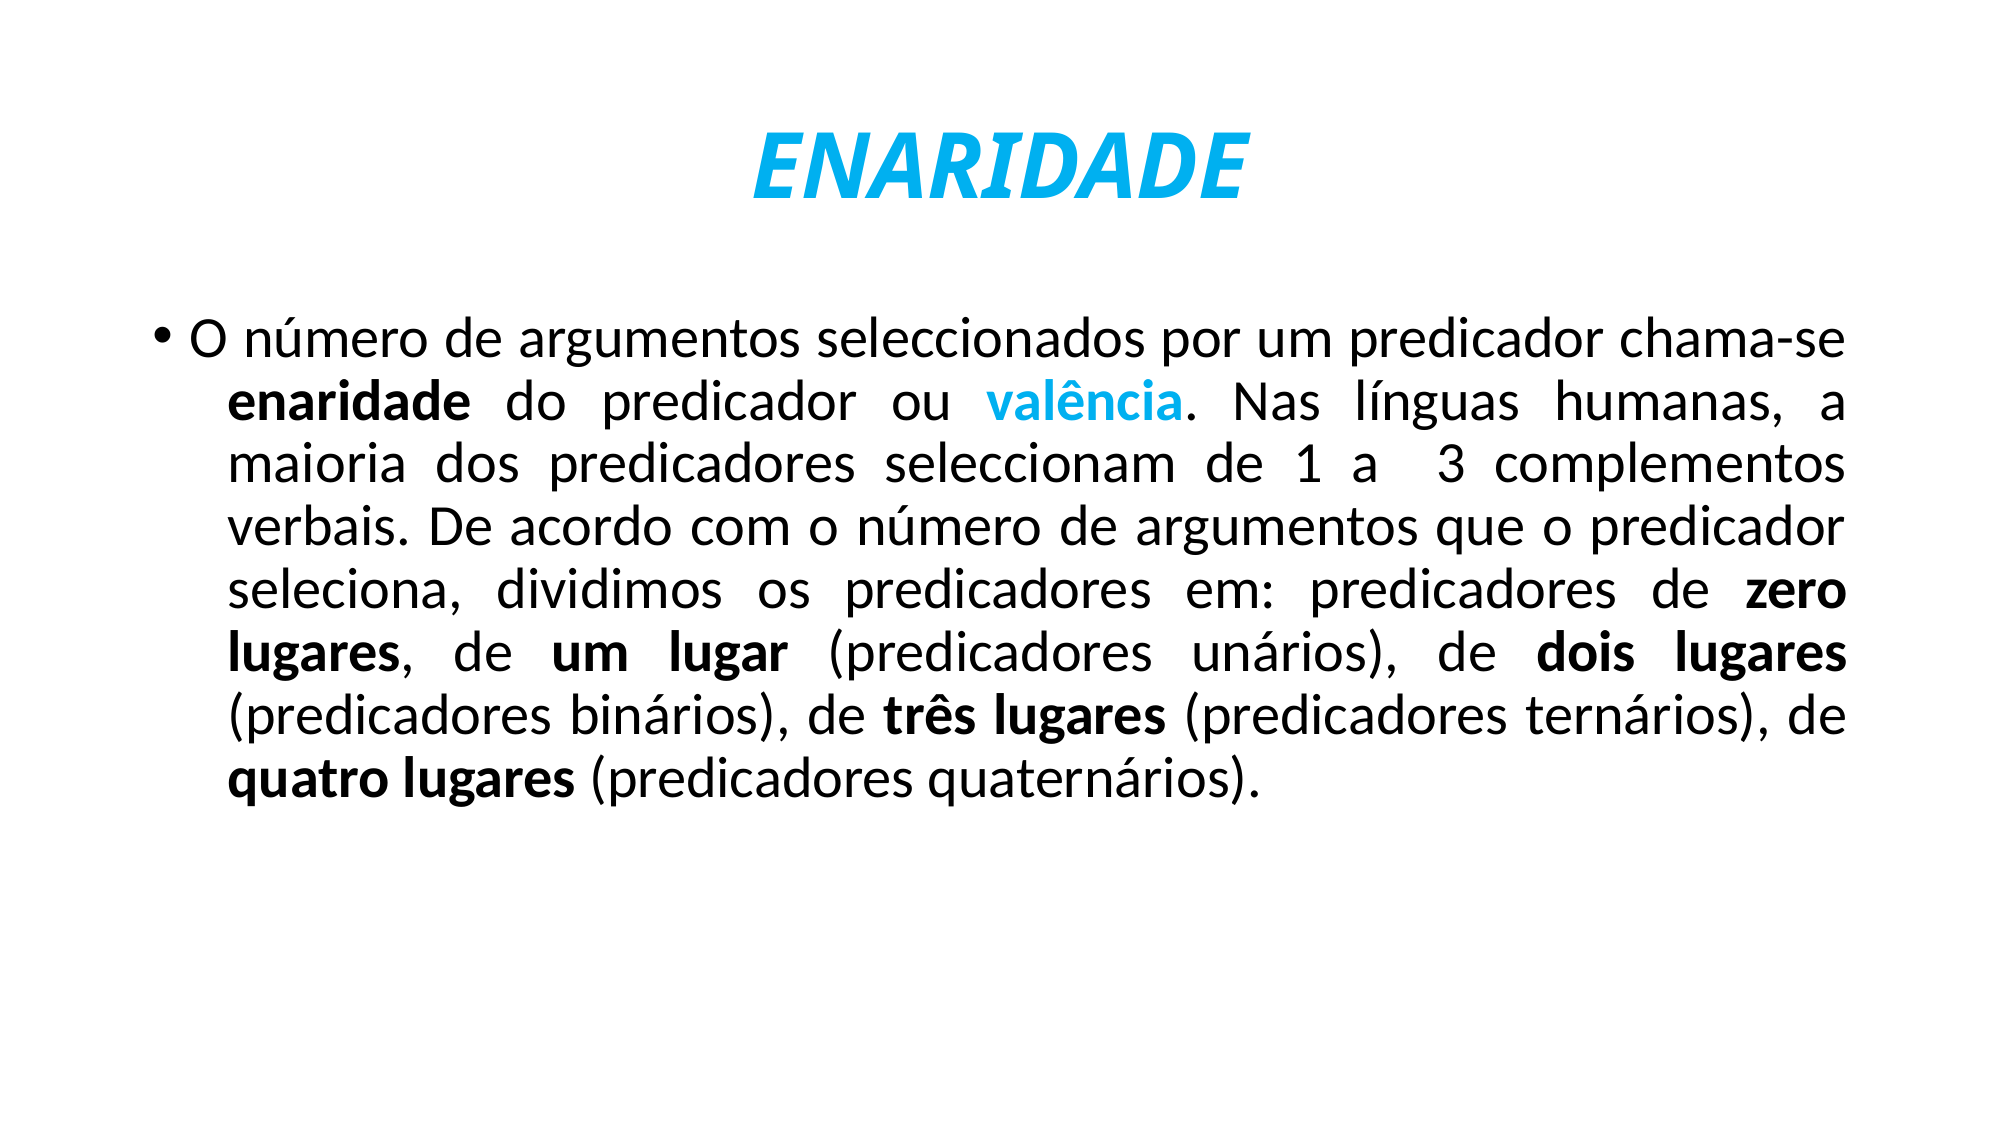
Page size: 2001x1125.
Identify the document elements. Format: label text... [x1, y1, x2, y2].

title ENARIDADE [137, 59, 1863, 278]
list O número de argumentos seleccionados por um predicador chama-se enaridade do predicador ou valência. Nas línguas humanas, a maioria dos predicadores seleccionam de 1 a 3 complementos verbais. De acordo com o número de argumentos que o predicador seleciona, dividimos os predicadores em: predicadores de zero lugares, de um lugar (predicadores unários), de dois lugares (predicadores binários), de três lugares (predicadores ternários), de quatro lugares (predicadores quaternários). [137, 299, 1863, 1014]
